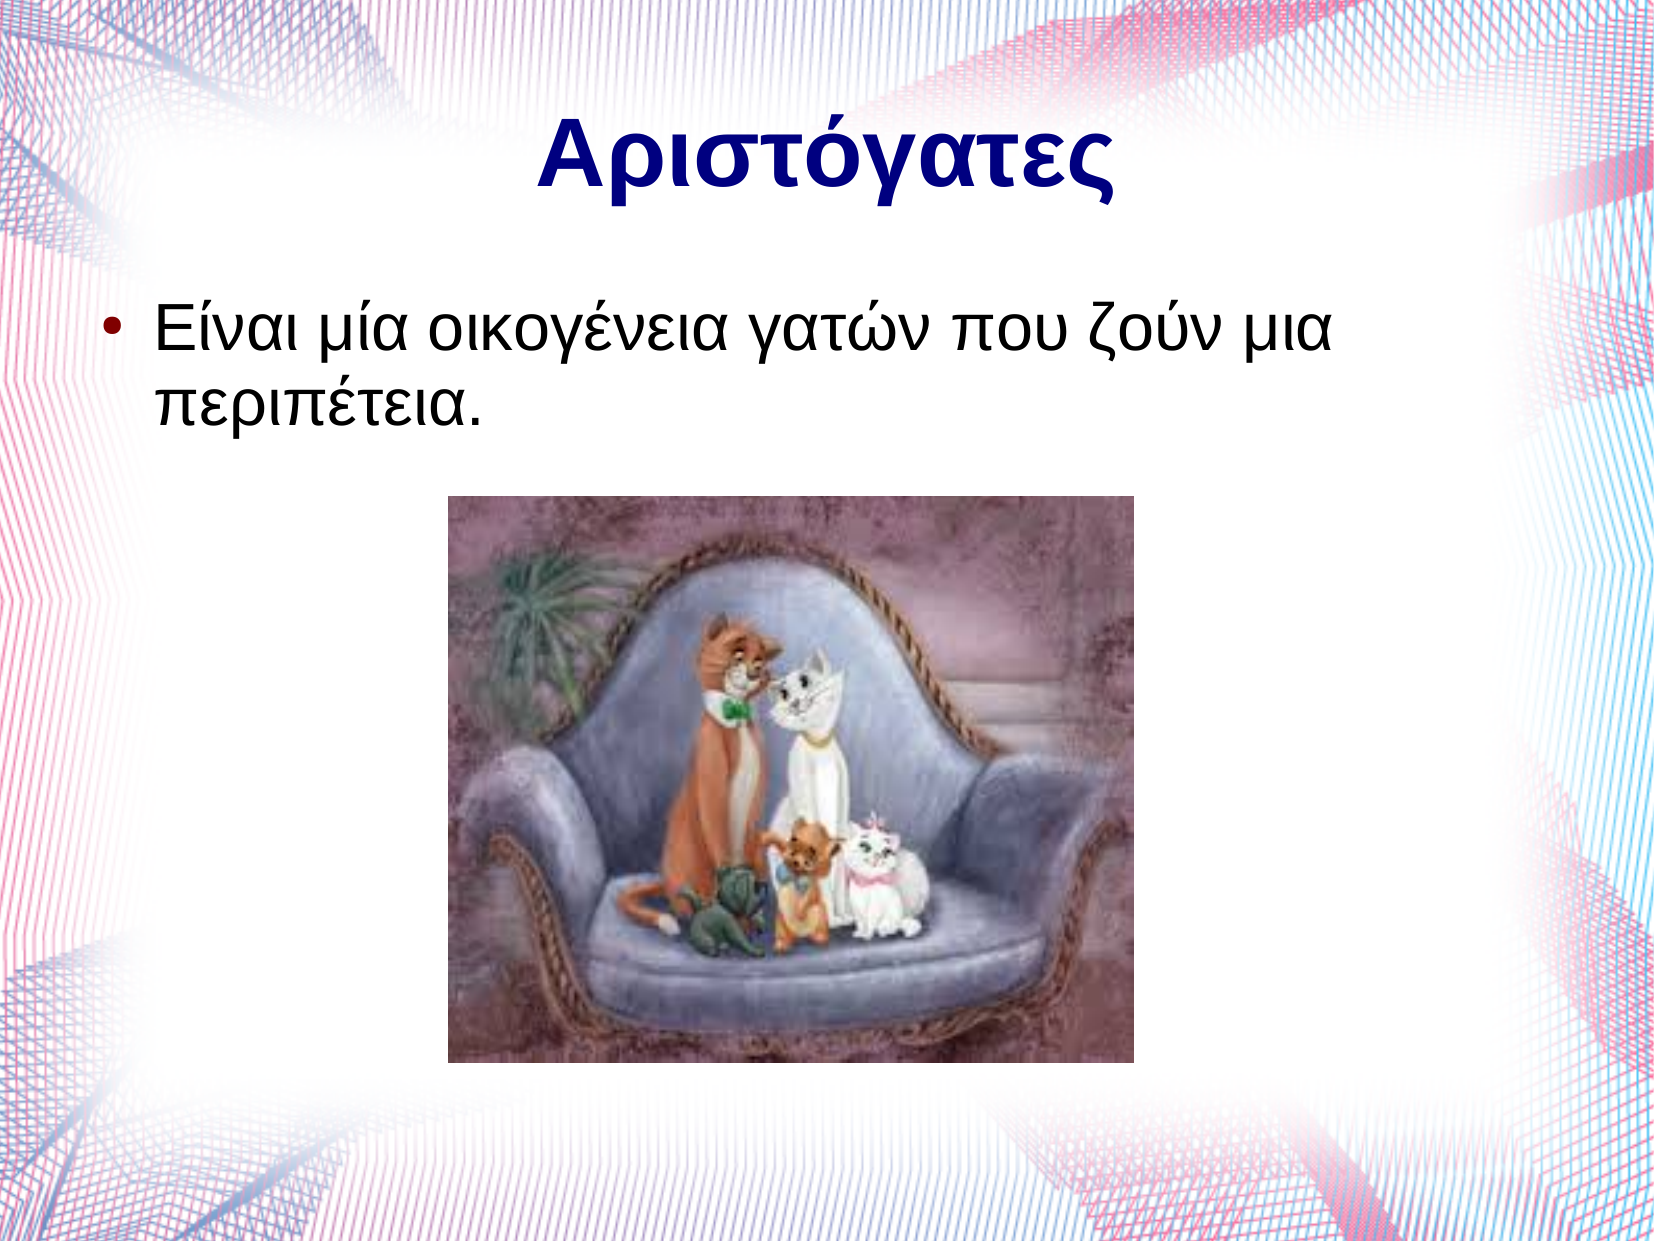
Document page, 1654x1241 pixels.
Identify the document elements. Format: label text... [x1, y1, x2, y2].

title Αριστόγατες [82, 49, 1571, 257]
list Είναι μία οικογένεια γατών που ζούν μια περιπέτεια. [82, 290, 1571, 1109]
picture [0, 0, 1654, 1241]
